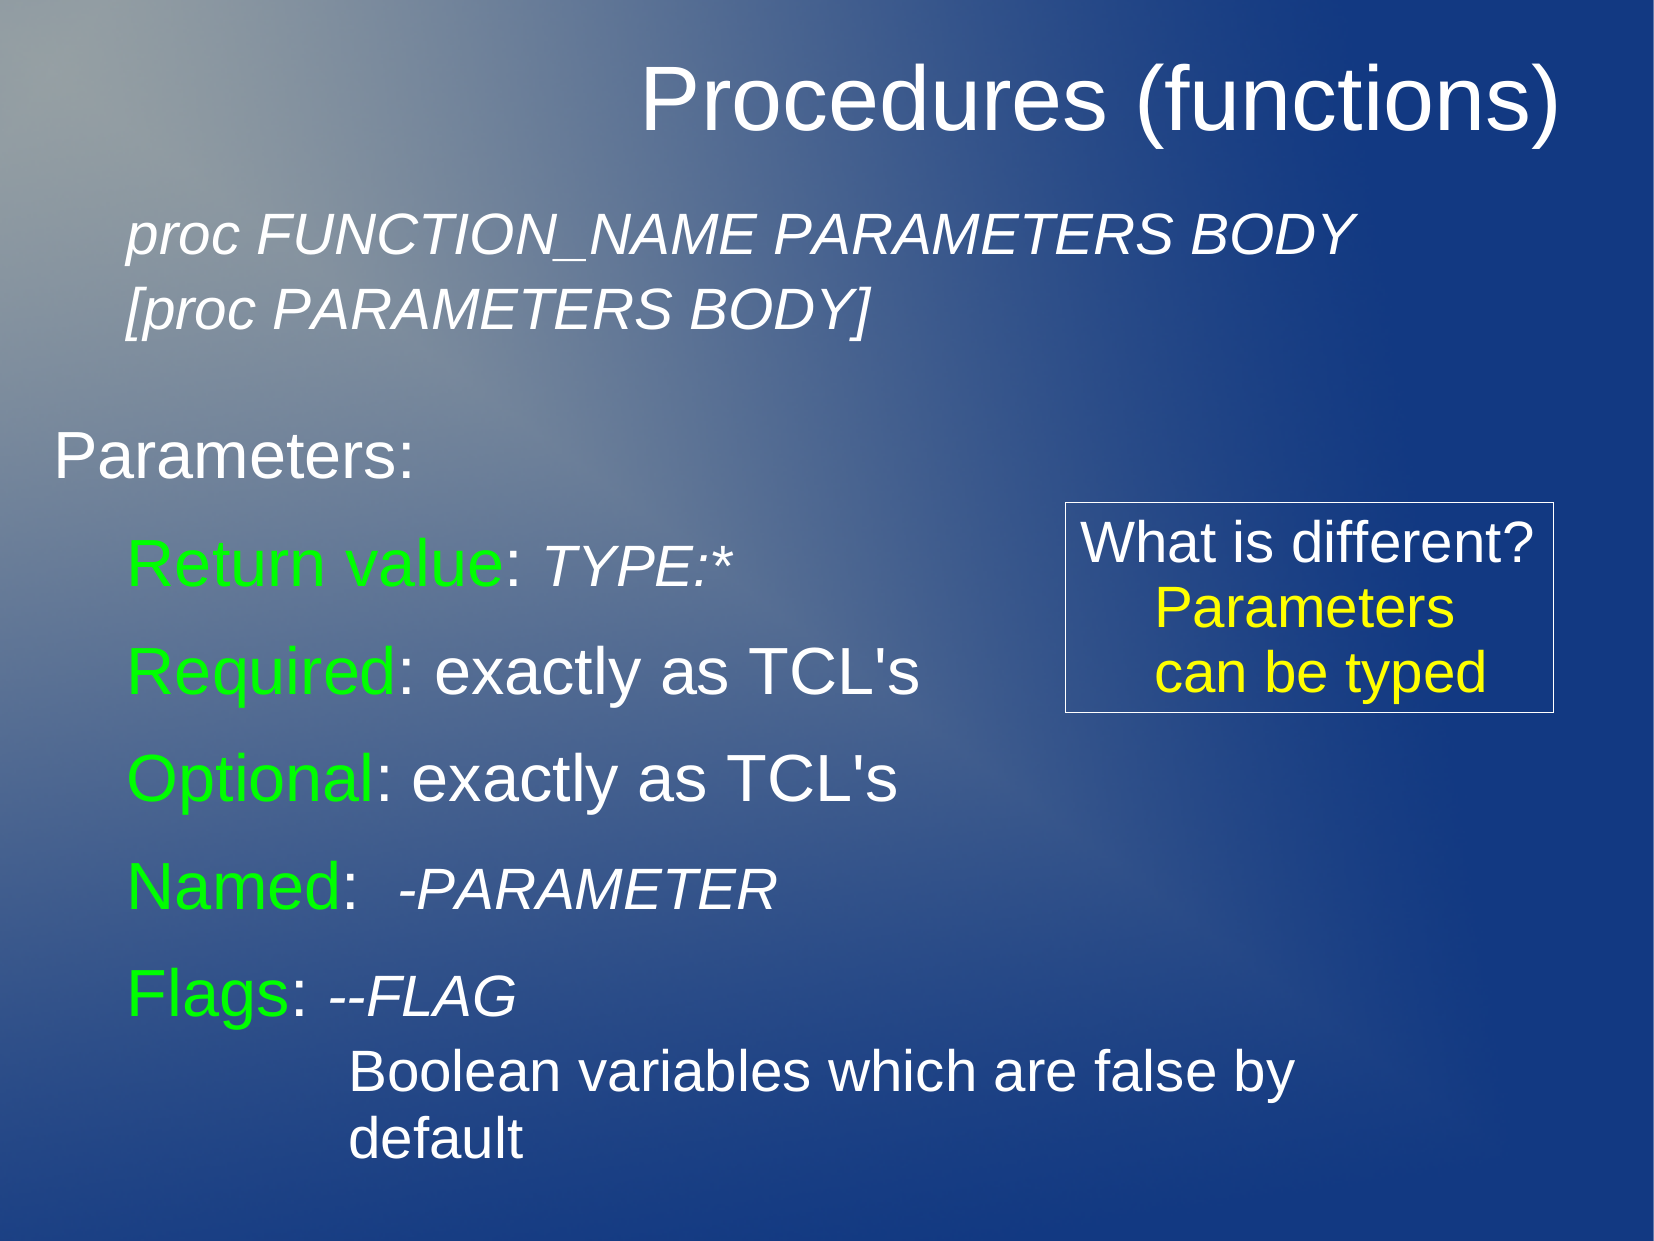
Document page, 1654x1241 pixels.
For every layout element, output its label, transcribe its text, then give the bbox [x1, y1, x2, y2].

picture [0, 0, 1654, 1241]
text_box What is different? Parameters can be typed [1065, 502, 1554, 713]
subtitle proc FUNCTION_NAME PARAMETERS BODY [proc PARAMETERS BODY] Parameters: Return value: TYPE:* Required: exactly as TCL's Optional: exactly as TCL's Named: -PARAMETER Flags: --FLAG Boolean variables which are false by default [53, 194, 1613, 1171]
title Procedures (functions) [75, 47, 1564, 151]
